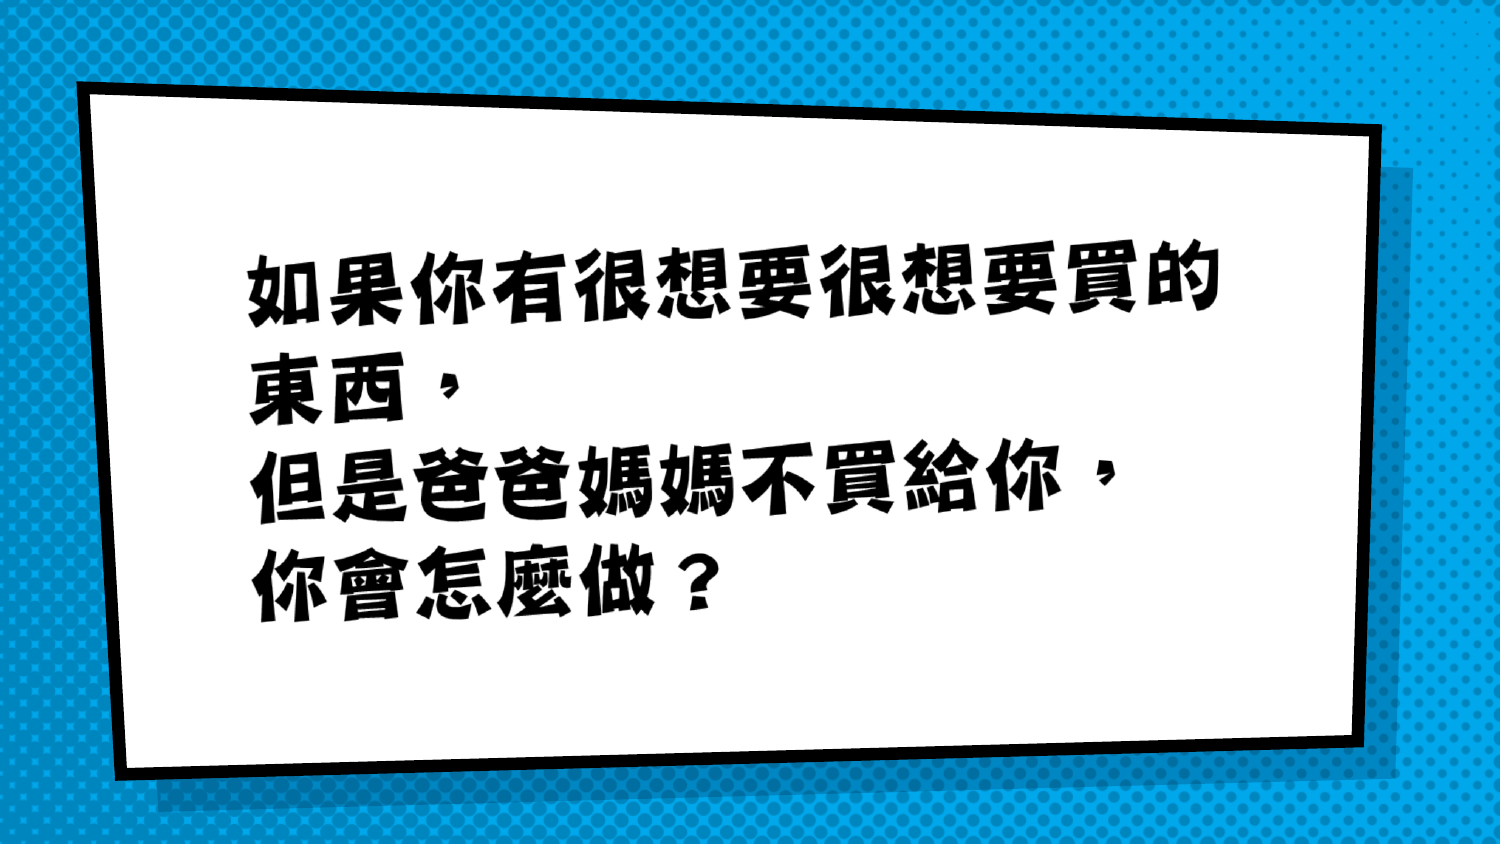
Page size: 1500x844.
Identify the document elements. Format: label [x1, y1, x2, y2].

picture [214, 199, 1254, 658]
